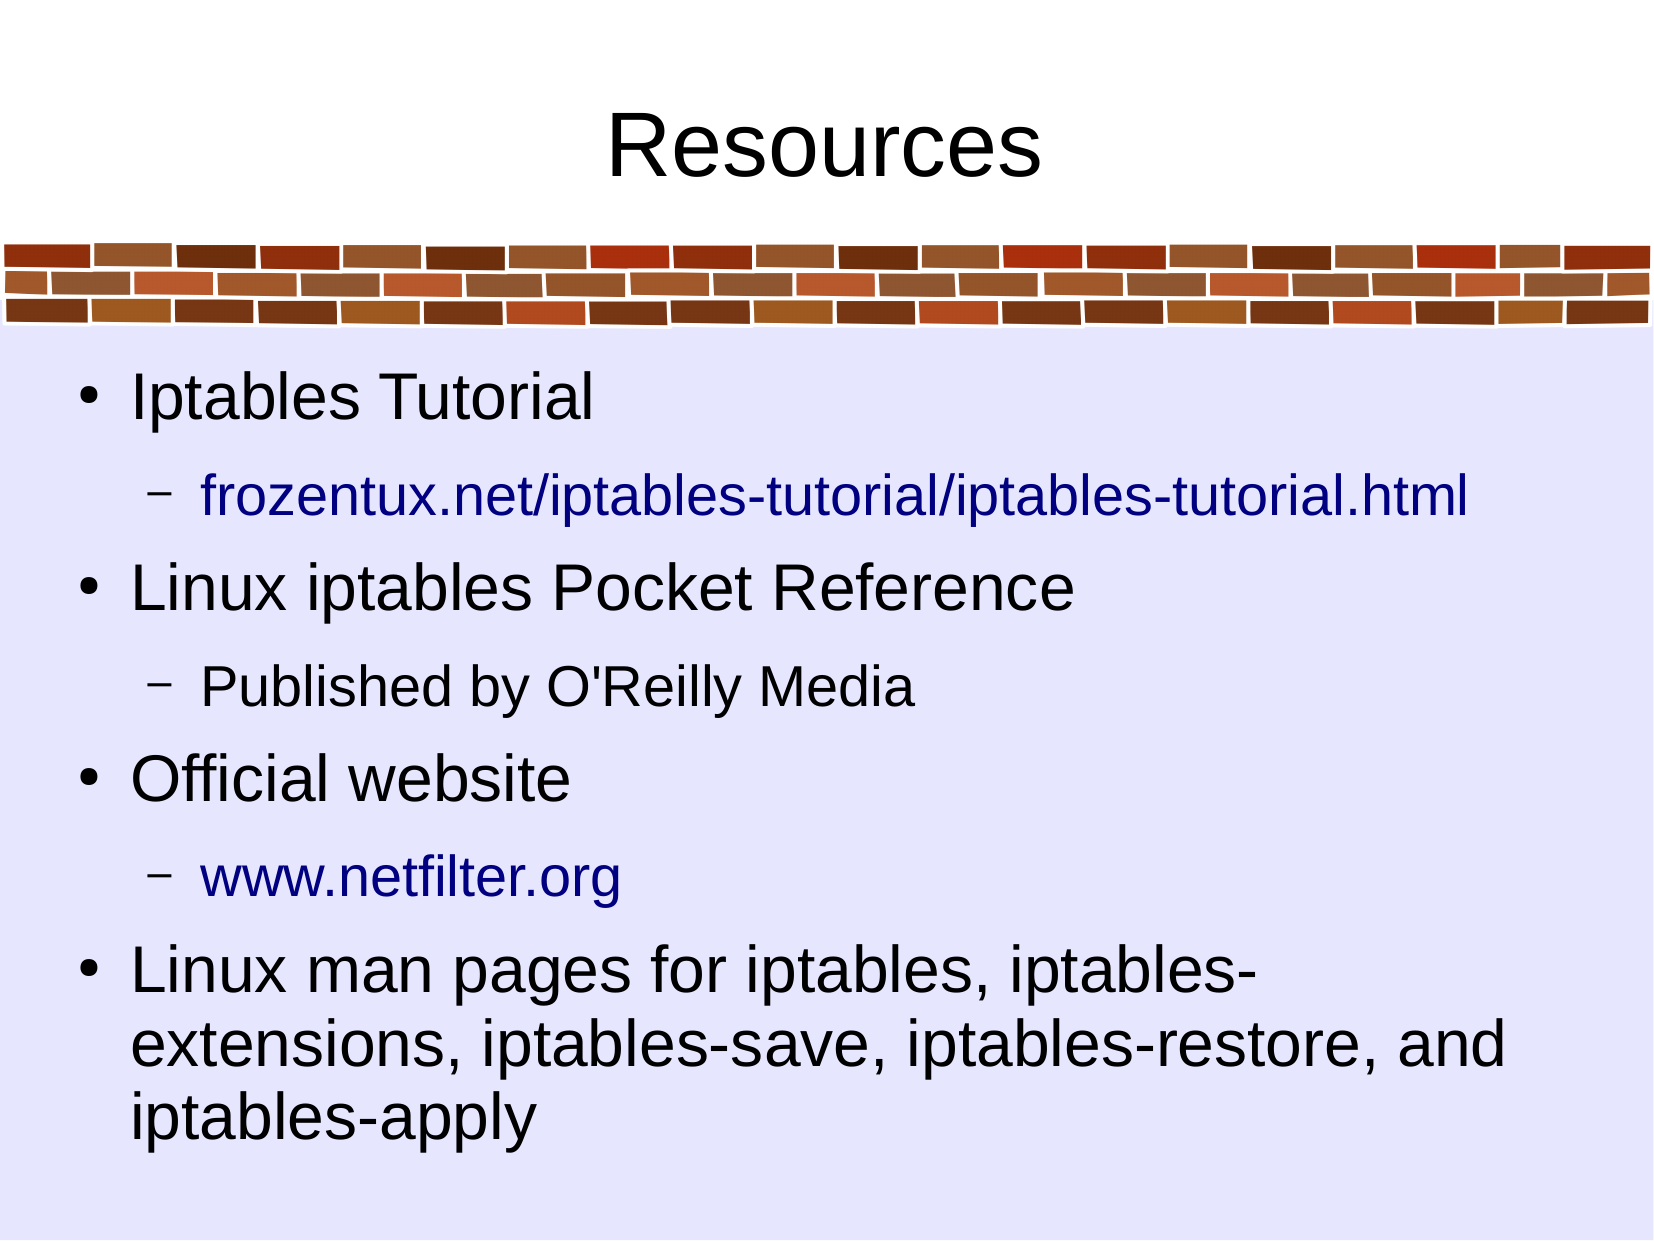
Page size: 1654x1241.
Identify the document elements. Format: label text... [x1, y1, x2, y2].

picture [0, 239, 1654, 329]
list Iptables Tutorial frozentux.net/iptables-tutorial/iptables-tutorial.html Linux iptables Pocket Reference Published by O'Reilly Media Official website www.netfilter.org Linux man pages for iptables, iptables-extensions, iptables-save, iptables-restore, and iptables-apply [60, 360, 1591, 1156]
title Resources [60, 49, 1591, 241]
